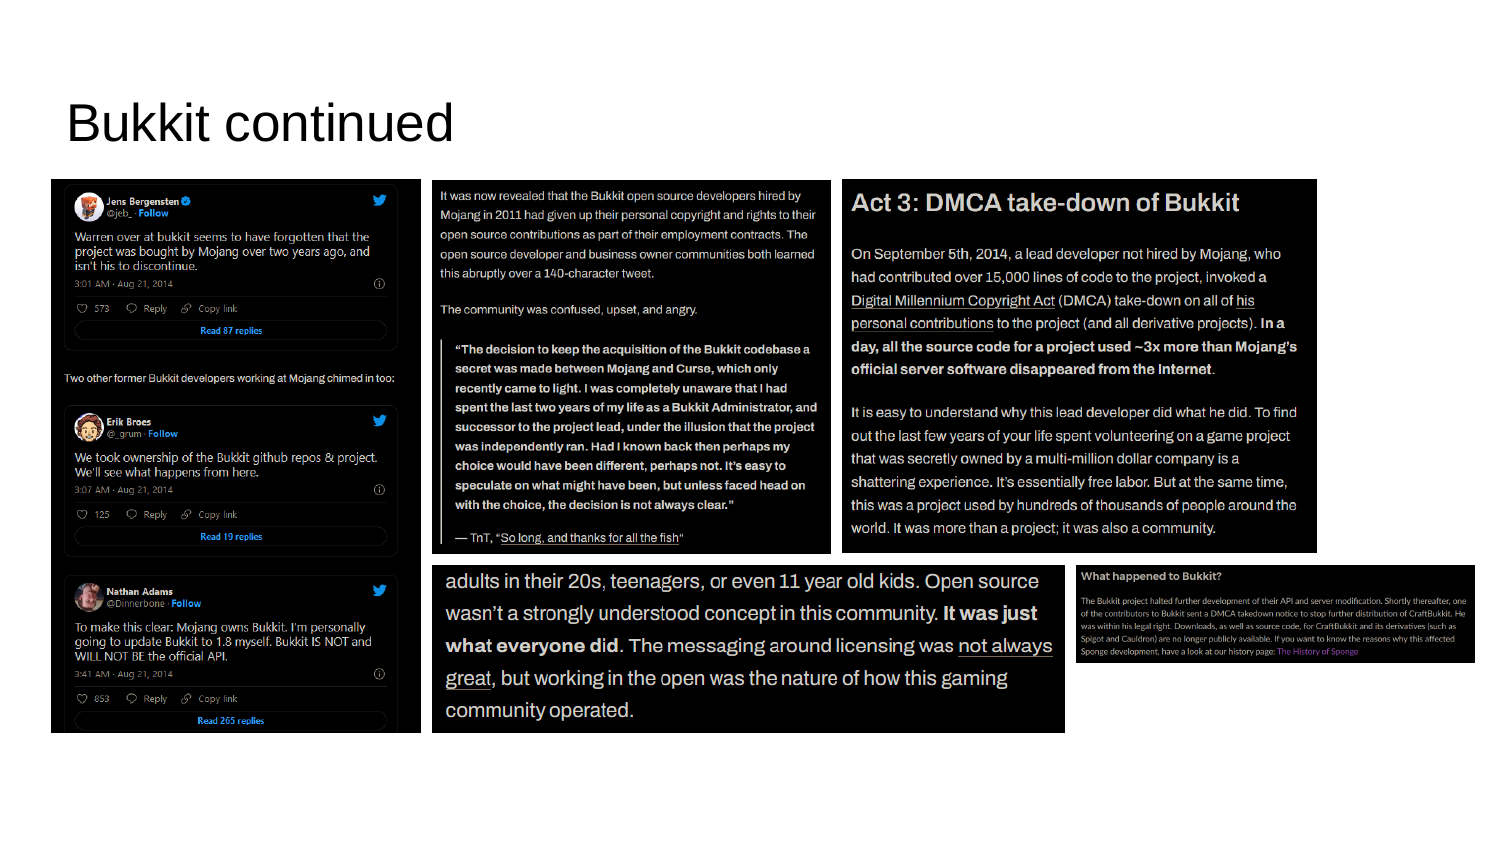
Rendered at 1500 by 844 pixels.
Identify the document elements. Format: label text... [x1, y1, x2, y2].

picture [1076, 565, 1475, 663]
picture [432, 565, 1065, 733]
picture [842, 179, 1317, 553]
picture [432, 180, 831, 554]
picture [51, 179, 421, 733]
title Bukkit continued [51, 72, 1449, 167]
